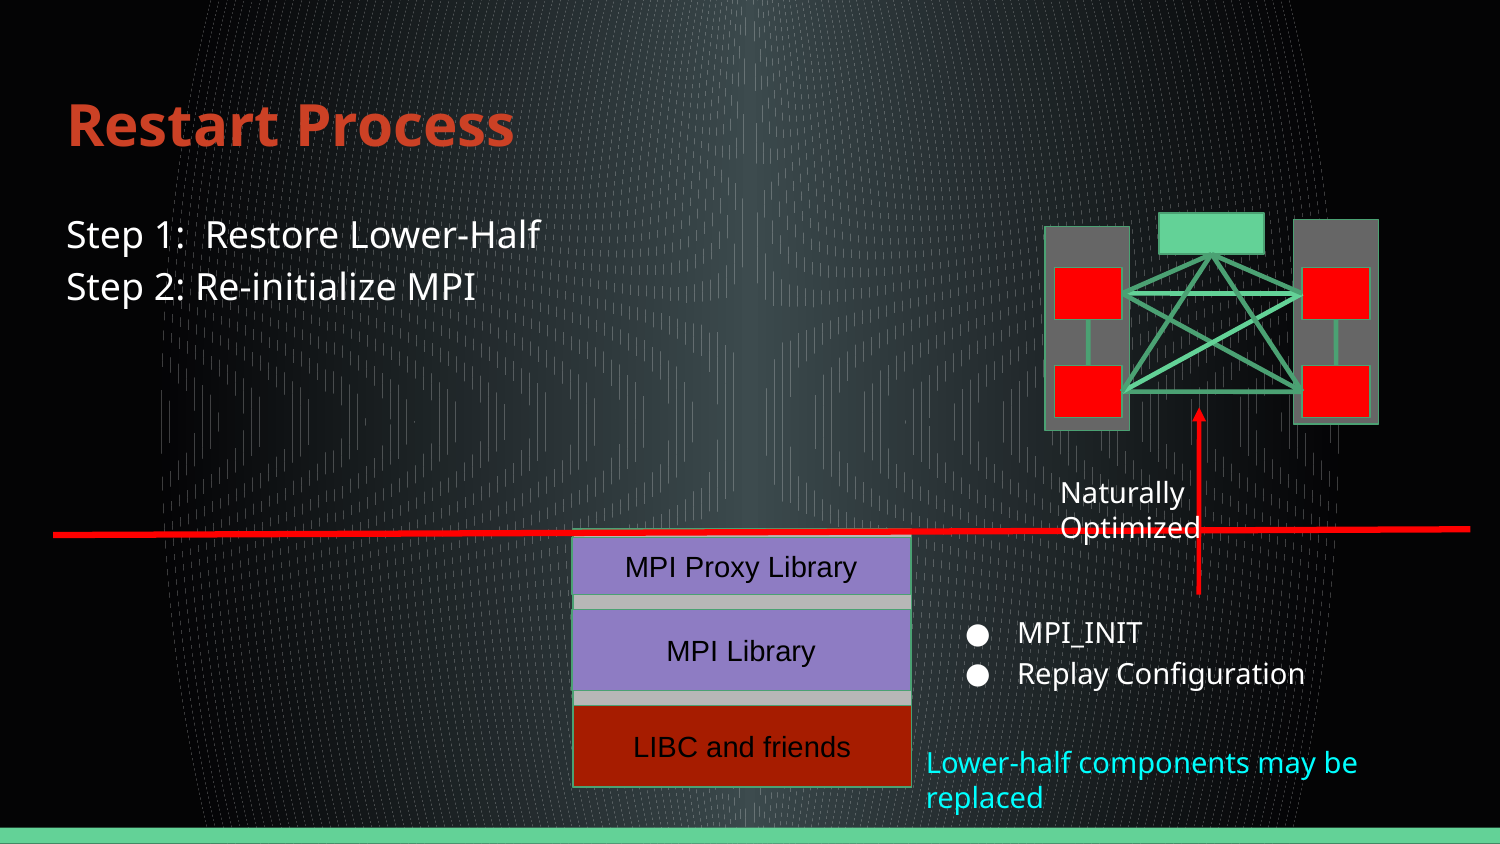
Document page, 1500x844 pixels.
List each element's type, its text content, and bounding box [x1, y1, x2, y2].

title Restart Process [51, 72, 1449, 167]
text_box MPI Proxy Library [571, 537, 911, 595]
text_box [1293, 219, 1379, 424]
text_box [750, 535, 912, 705]
text_box Naturally Optimized [1044, 459, 1379, 506]
list Step 1: Restore Lower-Half Step 2: Re-initialize MPI [51, 189, 750, 771]
text_box [1044, 226, 1130, 431]
text_box MPI Library [571, 609, 911, 691]
list MPI_INIT Replay Configuration [927, 594, 1471, 729]
text_box Lower-half components may be replaced [910, 729, 1471, 787]
text_box LIBC and friends [572, 705, 912, 787]
text_box [1159, 213, 1265, 255]
